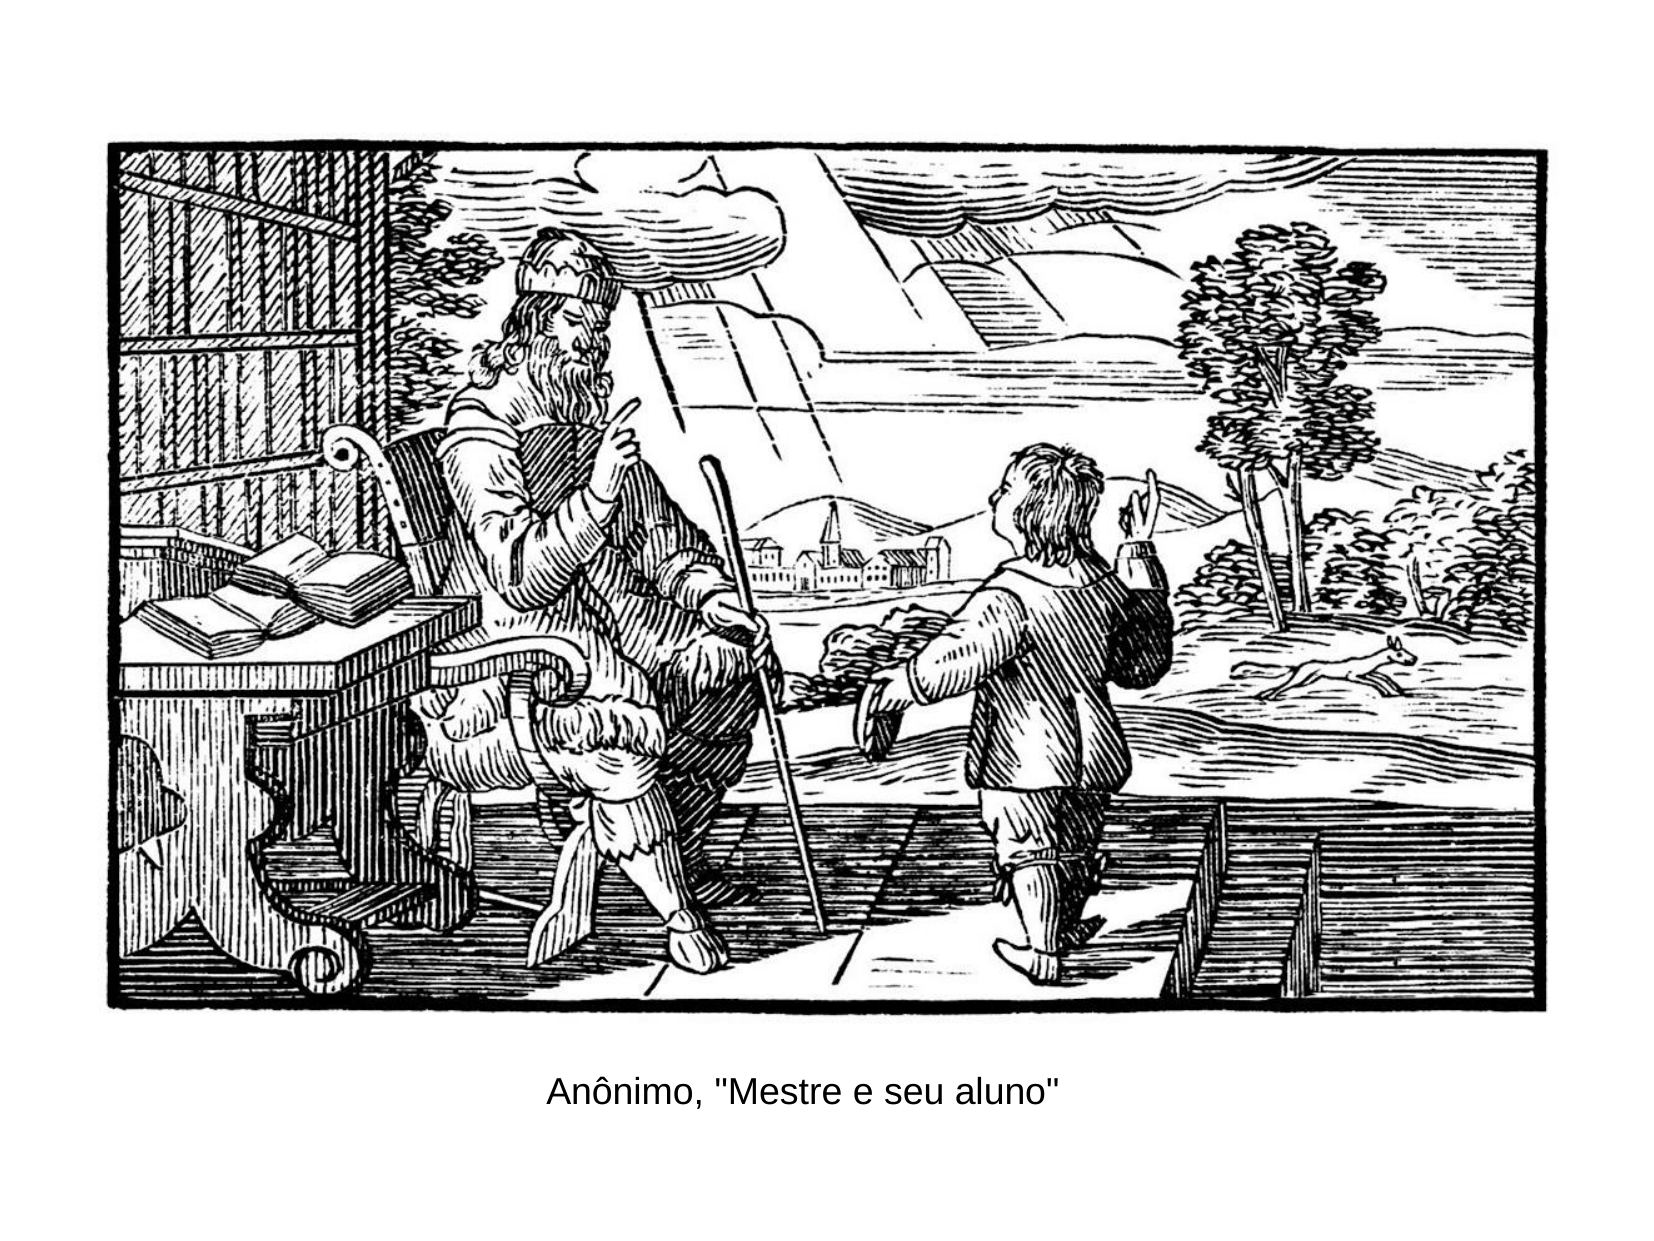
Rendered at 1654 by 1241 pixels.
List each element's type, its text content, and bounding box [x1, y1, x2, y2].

text_box Anônimo, "Mestre e seu aluno" [531, 1062, 1152, 1120]
picture [88, 123, 1565, 1034]
